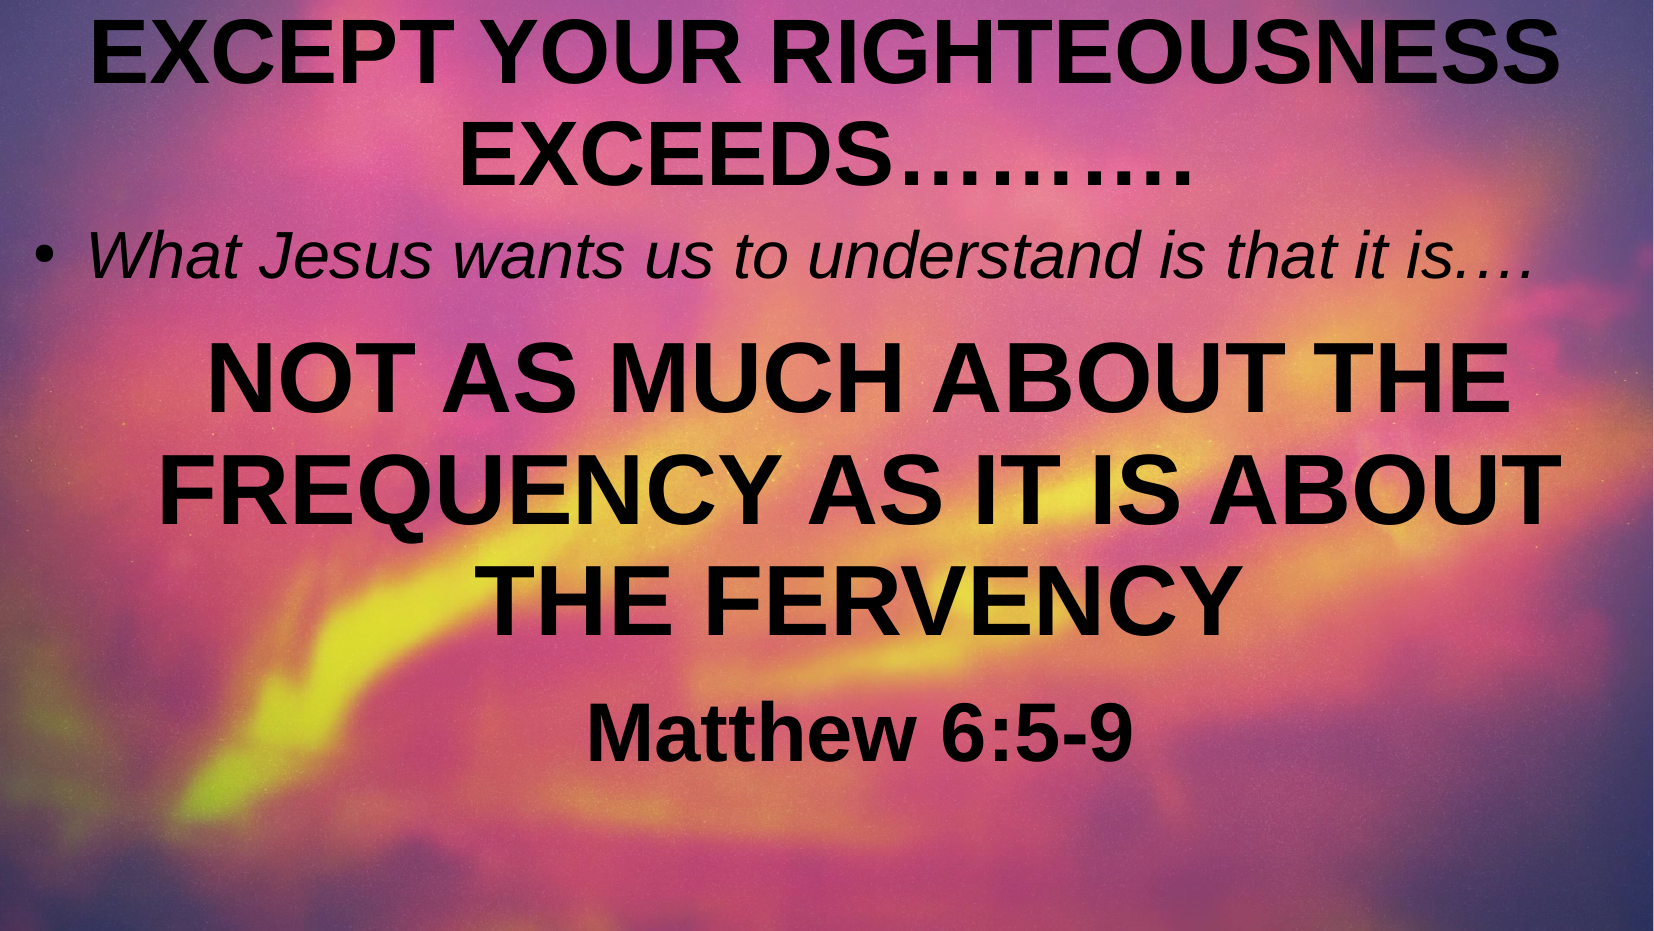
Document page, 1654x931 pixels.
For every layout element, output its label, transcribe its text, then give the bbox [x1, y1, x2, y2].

list What Jesus wants us to understand is that it is.… NOT AS MUCH ABOUT THE FREQUENCY AS IT IS ABOUT THE FERVENCY Matthew 6:5-9 [15, 217, 1636, 931]
picture [0, 0, 1654, 931]
title EXCEPT YOUR RIGHTEOUSNESS EXCEEDS………. [82, 0, 1571, 206]
